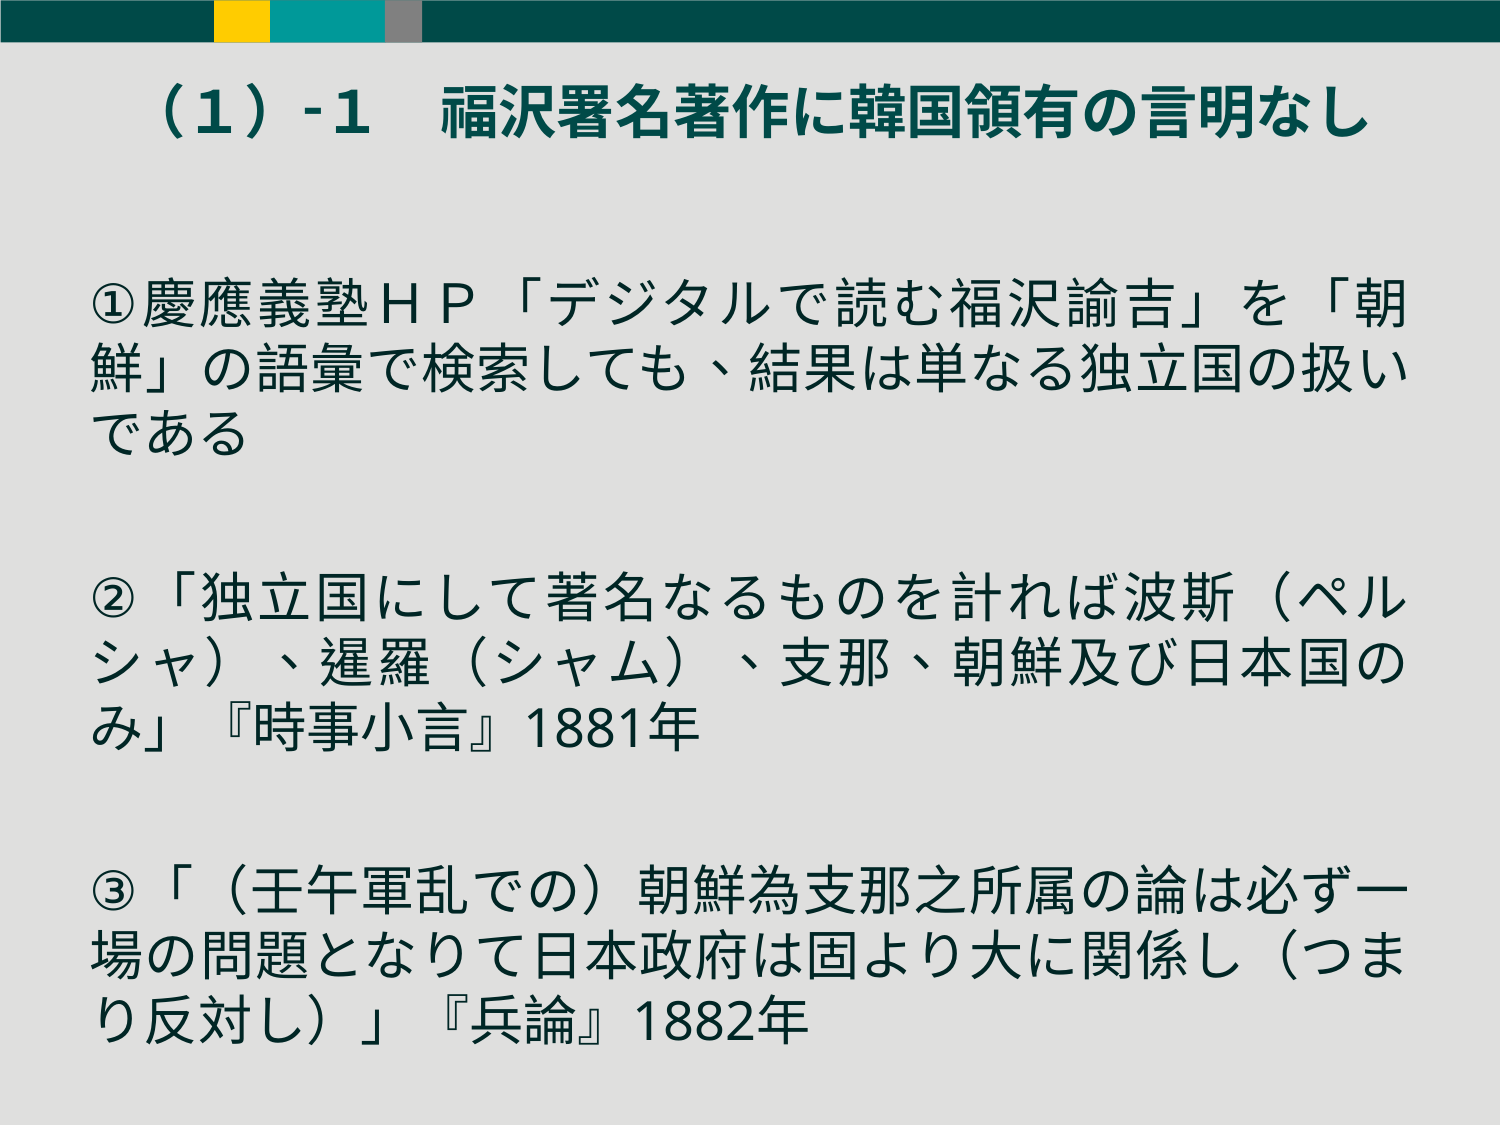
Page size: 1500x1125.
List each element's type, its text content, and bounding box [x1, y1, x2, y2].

list ①慶應義塾ＨＰ「デジタルで読む福沢諭吉」を「朝鮮」の語彙で検索しても、結果は単なる独立国の扱いである ②「独立国にして著名なるものを計れば波斯（ペルシャ）、暹羅（シャム）、支那、朝鮮及び日本国のみ」『時事小言』1881年 ③「（壬午軍乱での）朝鮮為支那之所属の論は必ず一場の問題となりて日本政府は固より大に関係し（つまり反対し）」『兵論』1882年 [75, 262, 1425, 1005]
title （１）-１ 福沢署名著作に韓国領有の言明なし [75, 67, 1425, 243]
